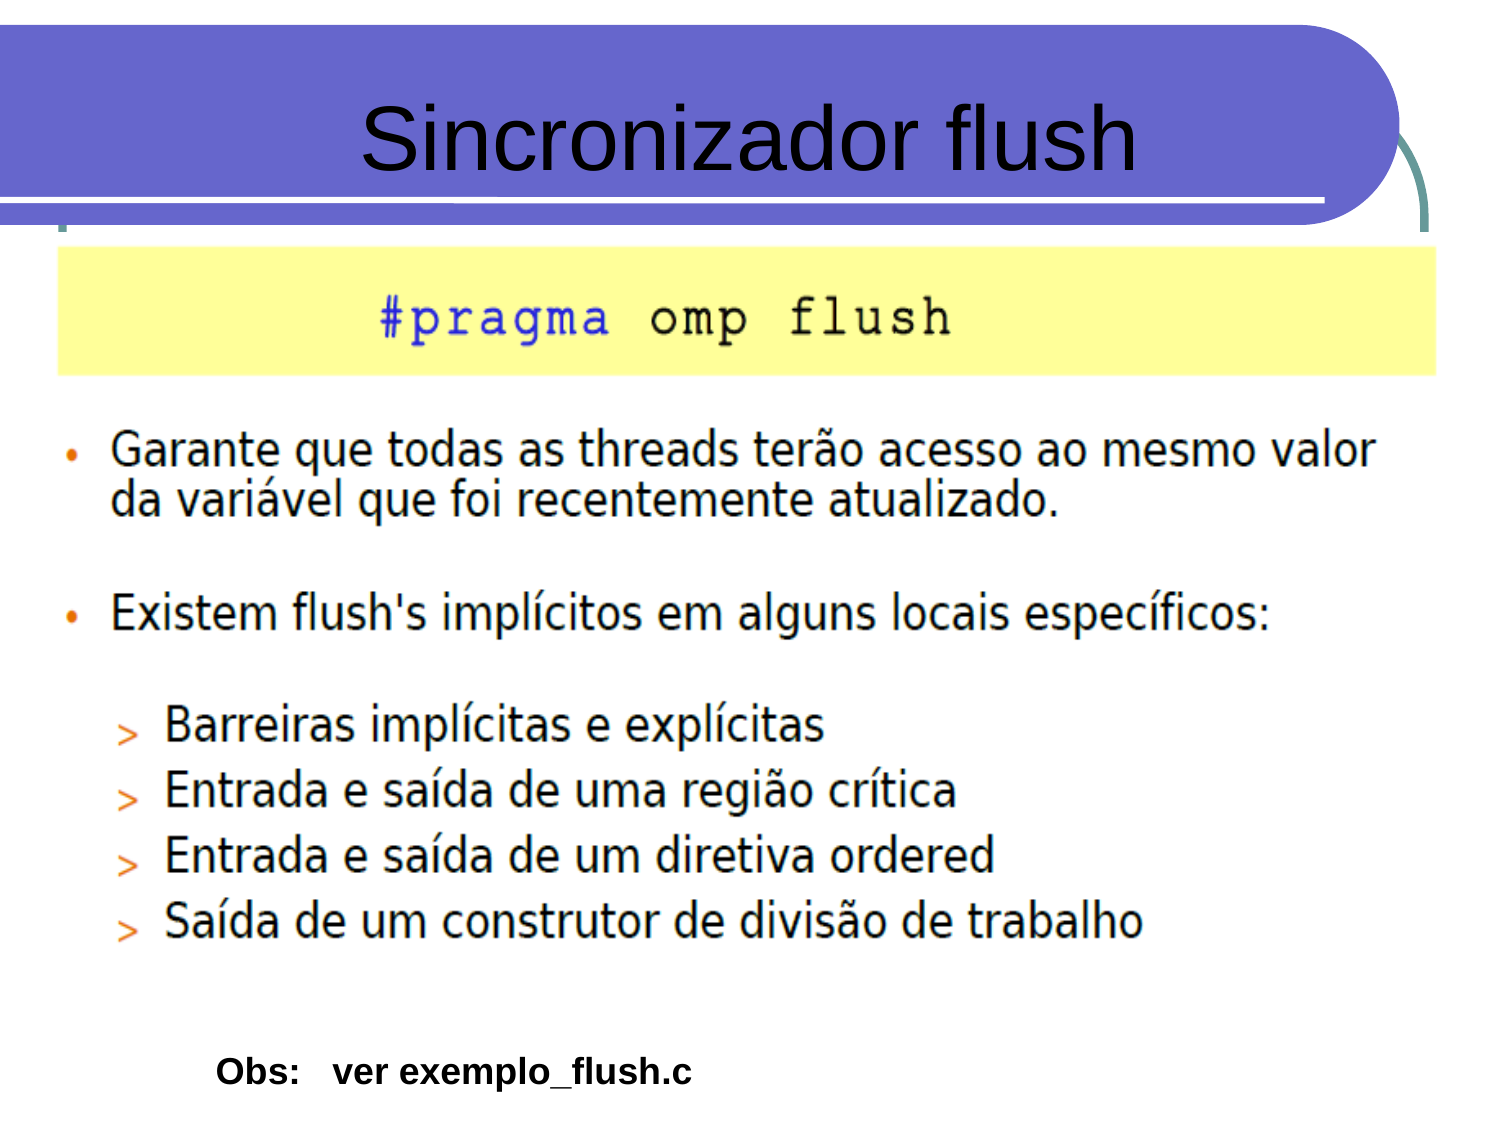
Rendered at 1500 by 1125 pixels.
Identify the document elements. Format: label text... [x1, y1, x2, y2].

text_box Obs: ver exemplo_flush.c [200, 1052, 1146, 1125]
title Sincronizador flush [75, 44, 1425, 232]
picture [47, 232, 1453, 1052]
